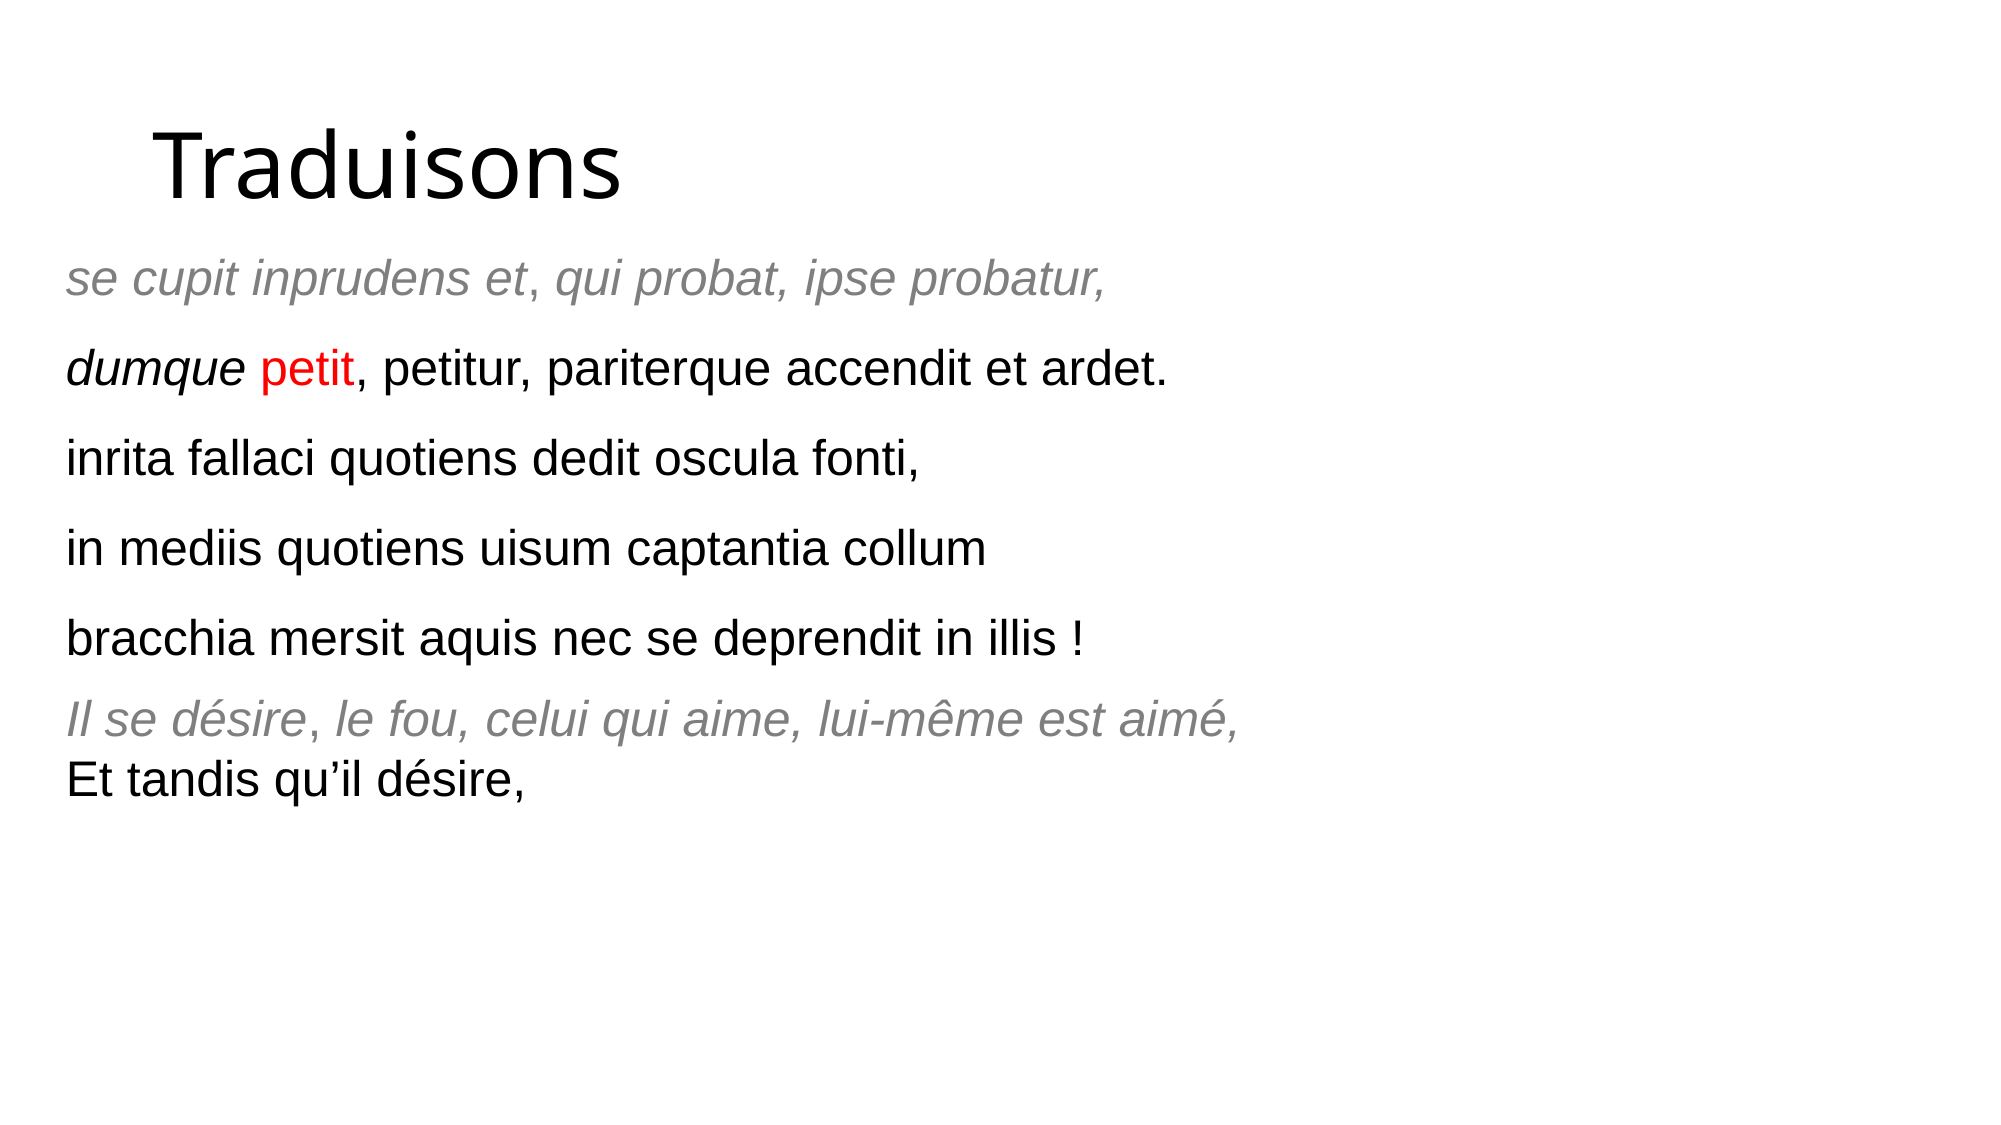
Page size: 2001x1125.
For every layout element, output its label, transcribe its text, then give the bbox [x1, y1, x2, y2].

list se cupit inprudens et, qui probat, ipse probatur, dumque petit, petitur, pariterque accendit et ardet. inrita fallaci quotiens dedit oscula fonti, in mediis quotiens uisum captantia collum bracchia mersit aquis nec se deprendit in illis ! Il se désire, le fou, celui qui aime, lui-même est aimé, Et tandis qu’il désire, [50, 207, 2000, 1083]
title Traduisons [137, 59, 1863, 207]
